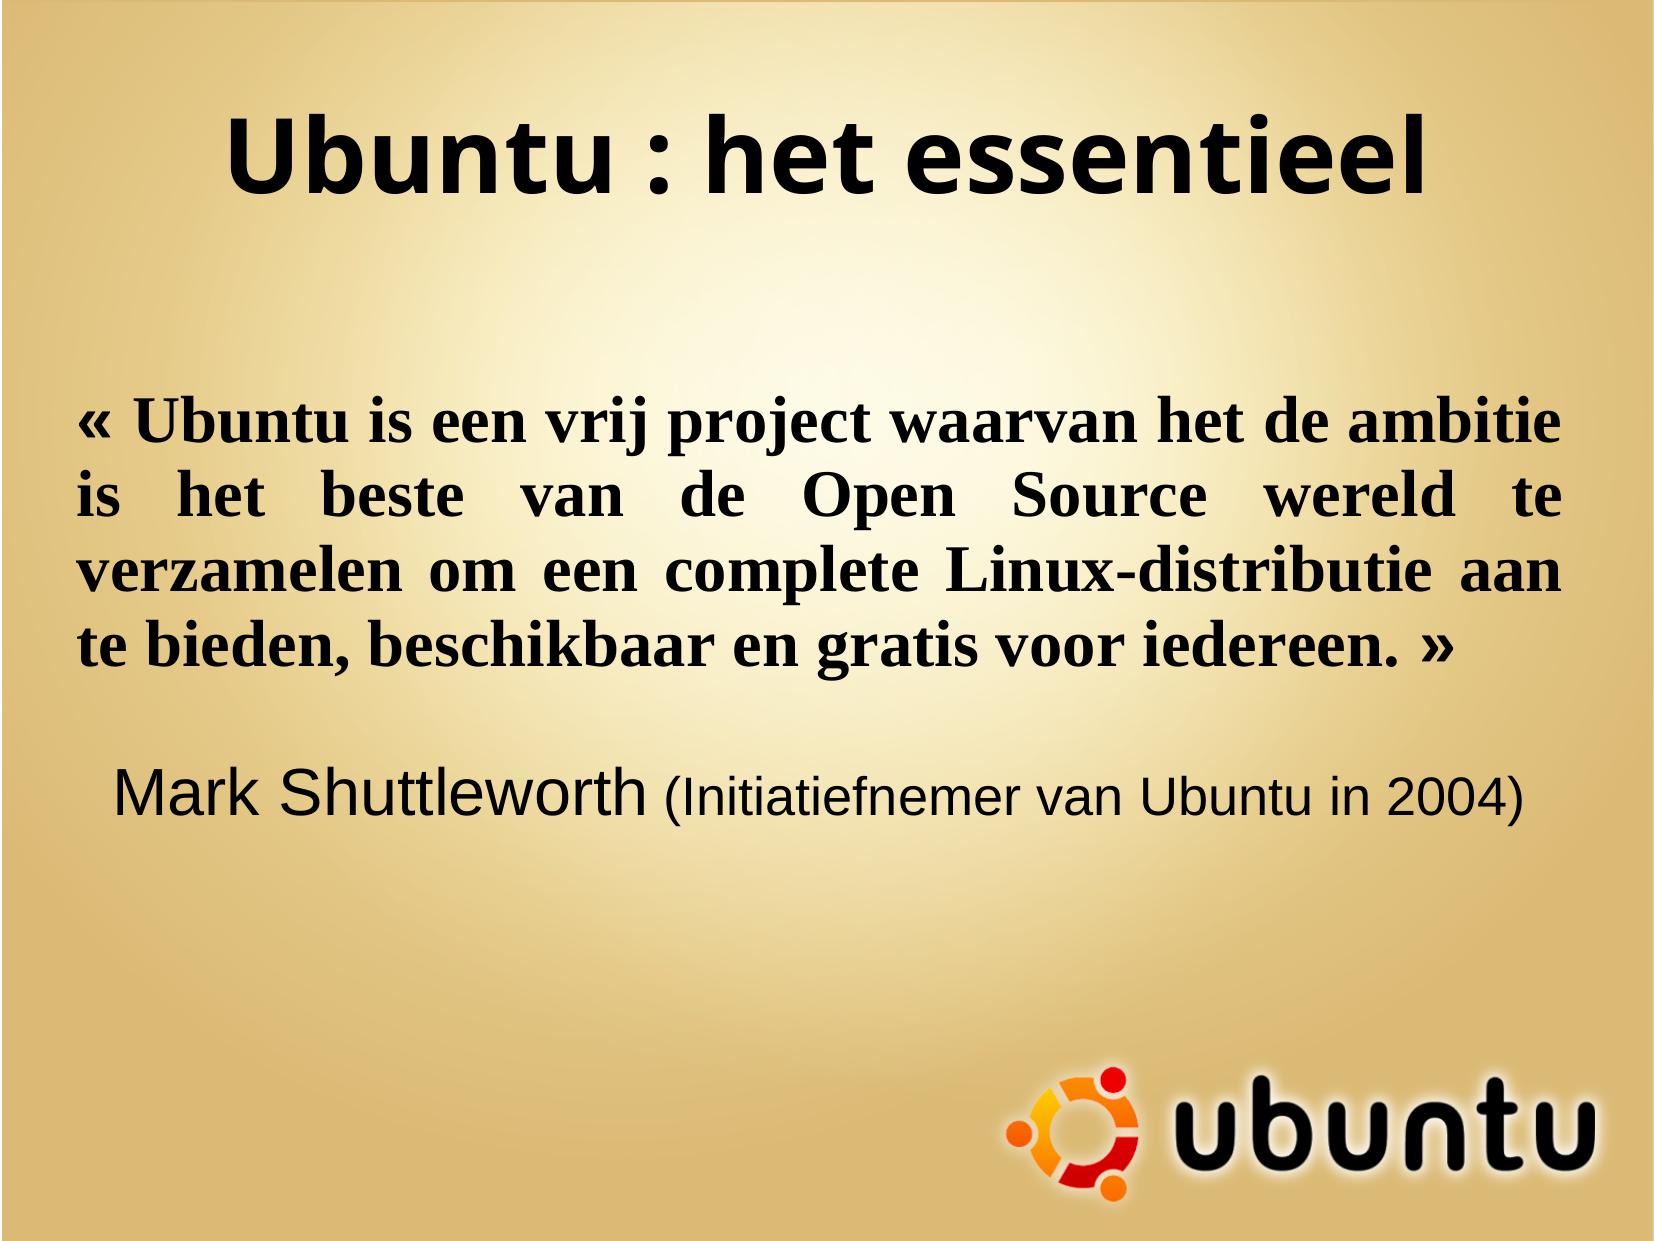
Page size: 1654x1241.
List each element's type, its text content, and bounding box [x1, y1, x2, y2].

title Ubuntu : het essentieel [82, 49, 1571, 257]
subtitle « Ubuntu is een vrij project waarvan het de ambitie is het beste van de Open Source wereld te verzamelen om een complete Linux-distributie aan te bieden, beschikbaar en gratis voor iedereen. » Mark Shuttleworth (Initiatiefnemer van Ubuntu in 2004) [76, 353, 1565, 1009]
picture [2, 0, 1654, 1241]
